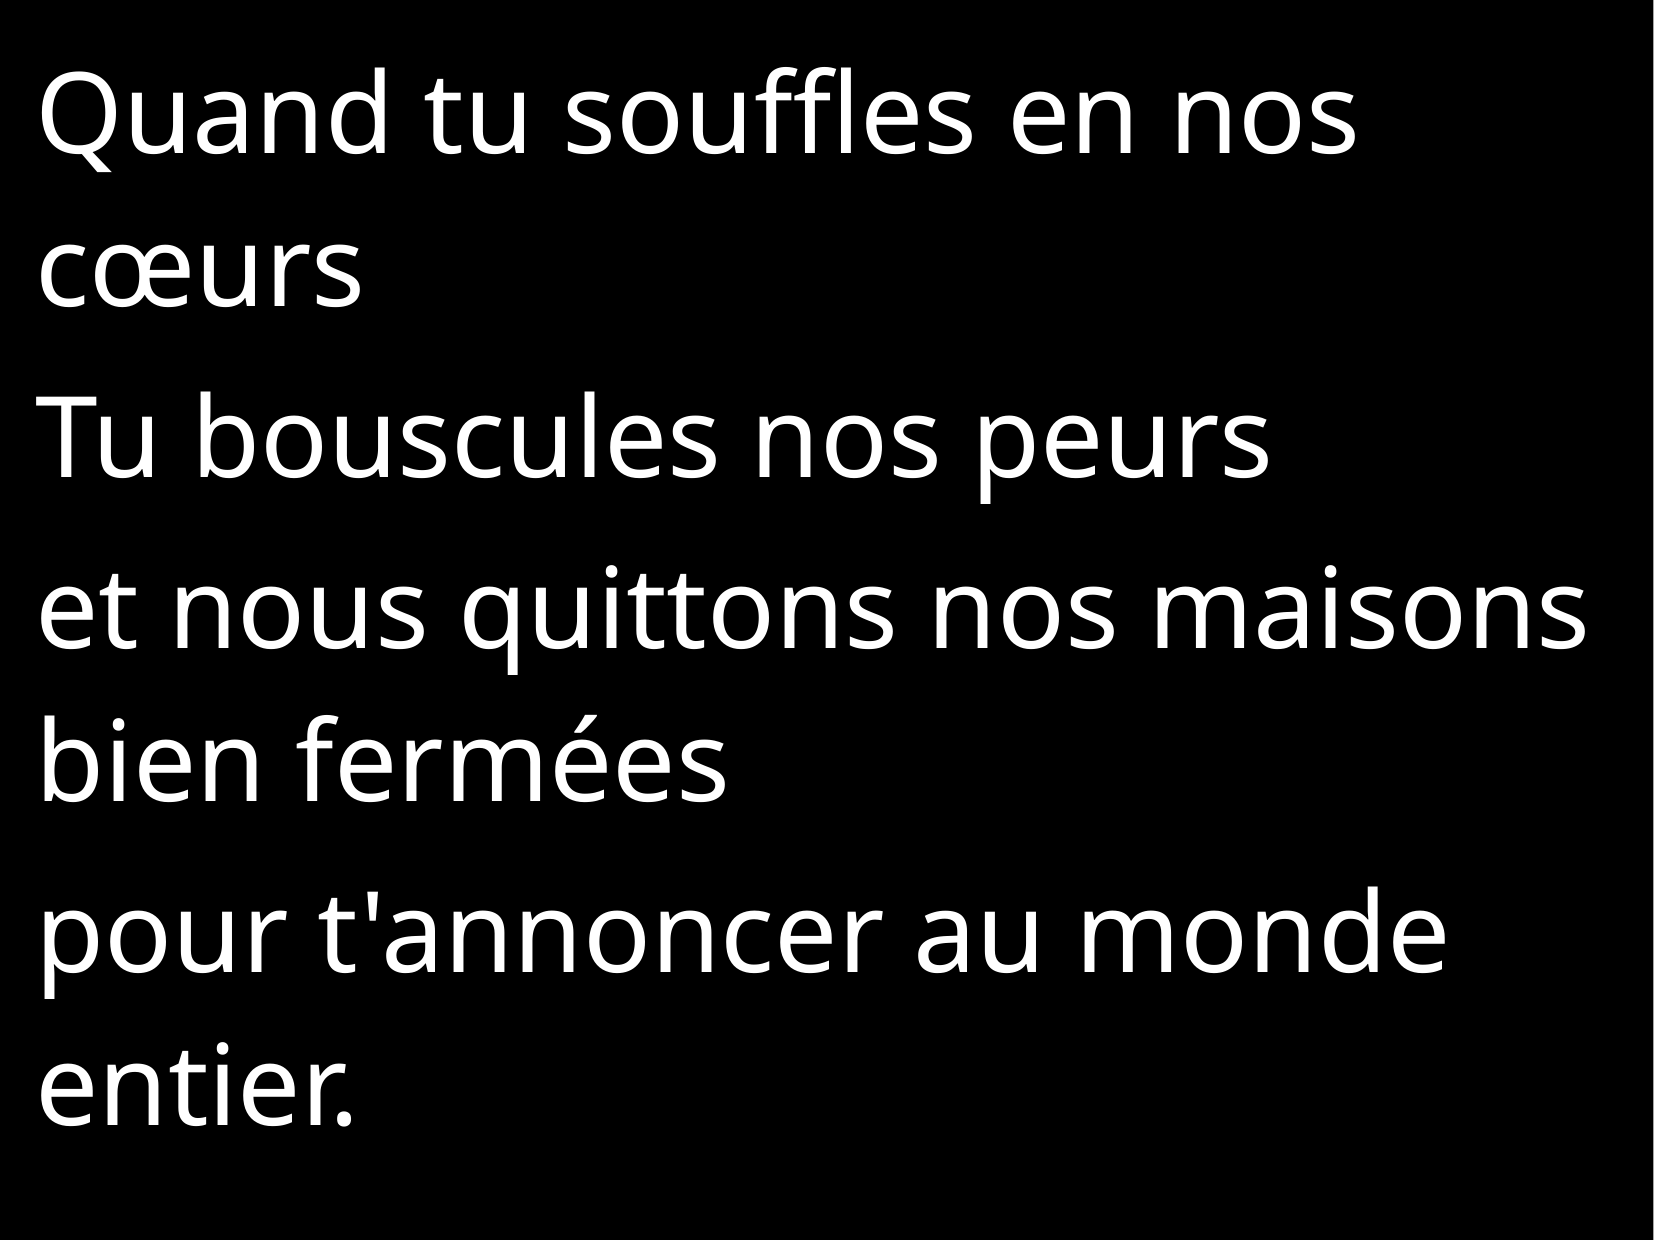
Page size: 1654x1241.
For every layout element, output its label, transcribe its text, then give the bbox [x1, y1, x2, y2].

list Quand tu souffles en nos cœurs Tu bouscules nos peurs et nous quittons nos maisons bien fermées pour t'annoncer au monde entier. [35, 33, 1654, 1239]
